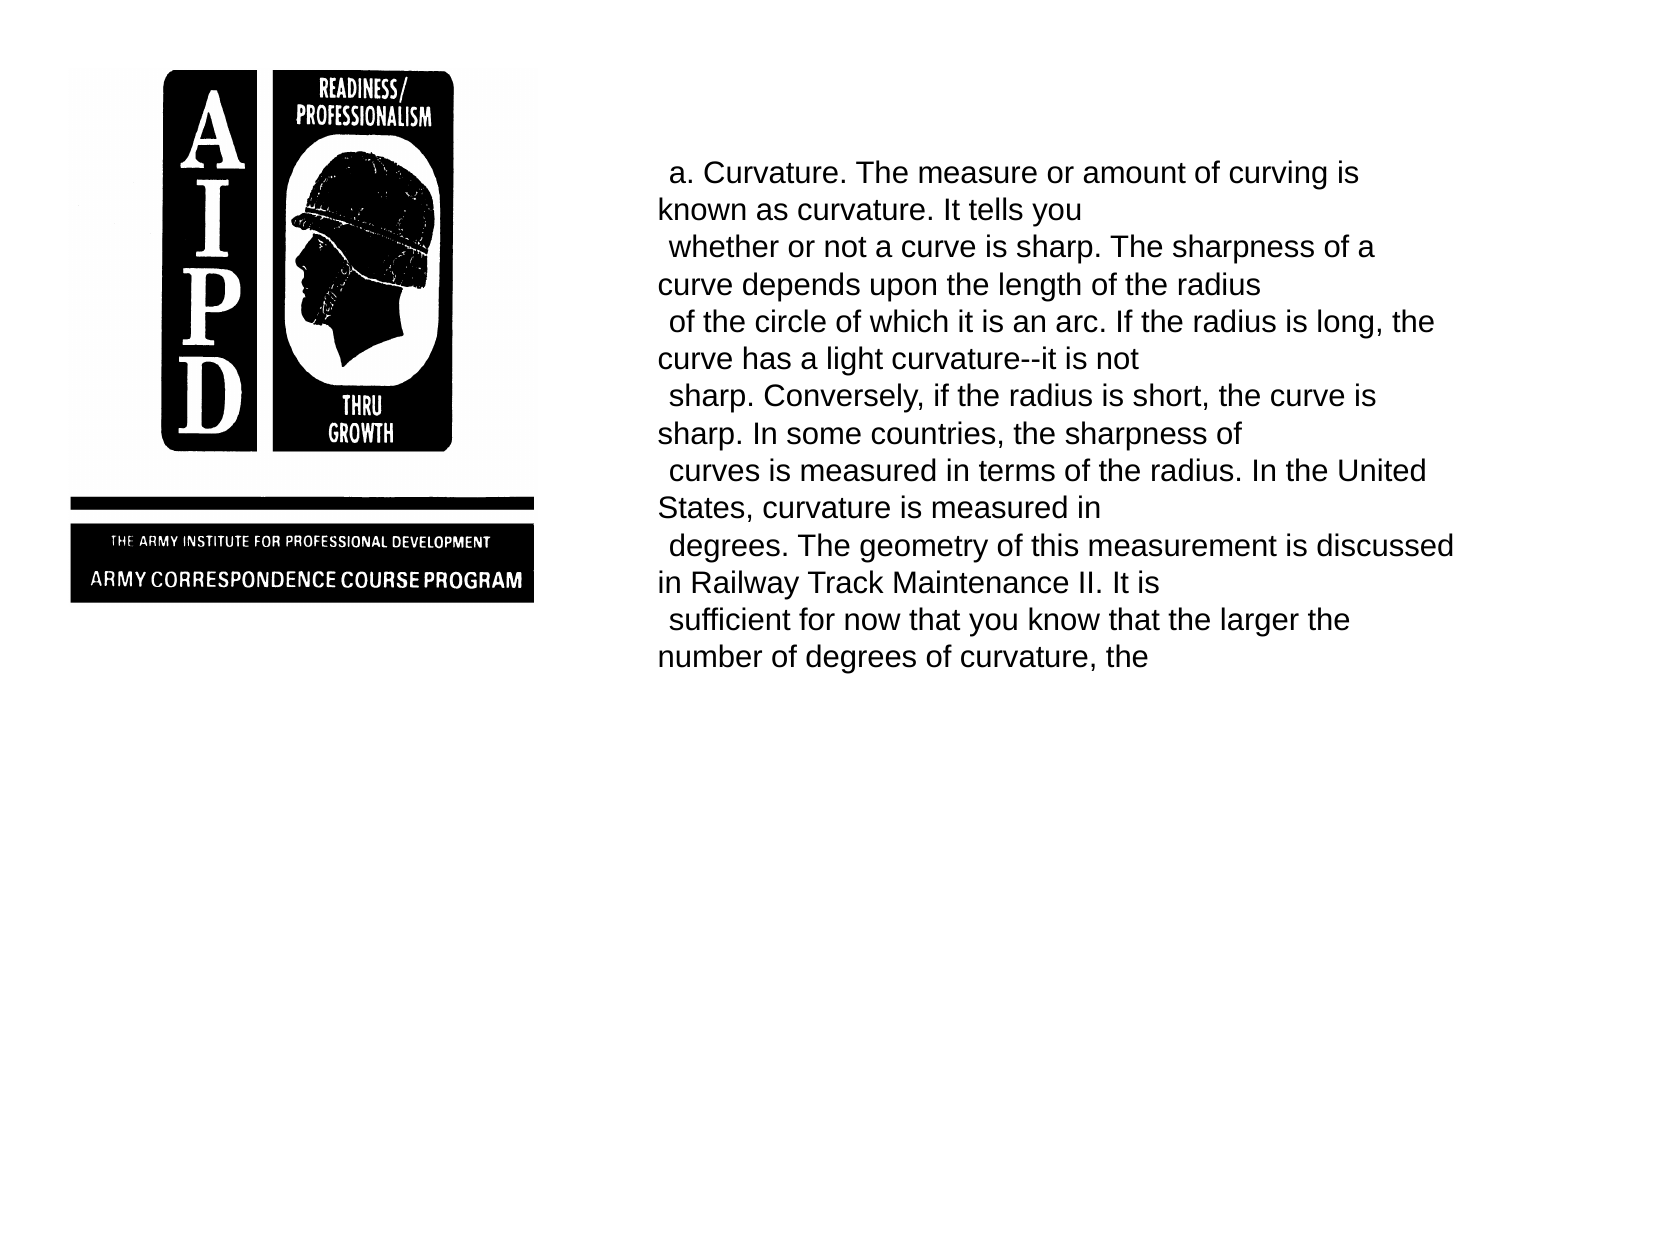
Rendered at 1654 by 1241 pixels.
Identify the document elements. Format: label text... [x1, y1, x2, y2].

picture [68, 68, 538, 607]
text_box a. Curvature. The measure or amount of curving is known as curvature. It tells you whether or not a curve is sharp. The sharpness of a curve depends upon the length of the radius of the circle of which it is an arc. If the radius is long, the curve has a light curvature--it is not sharp. Conversely, if the radius is short, the curve is sharp. In some countries, the sharpness of curves is measured in terms of the radius. In the United States, curvature is measured in degrees. The geometry of this measurement is discussed in Railway Track Maintenance II. It is sufficient for now that you know that the larger the number of degrees of curvature, the [642, 144, 1470, 682]
